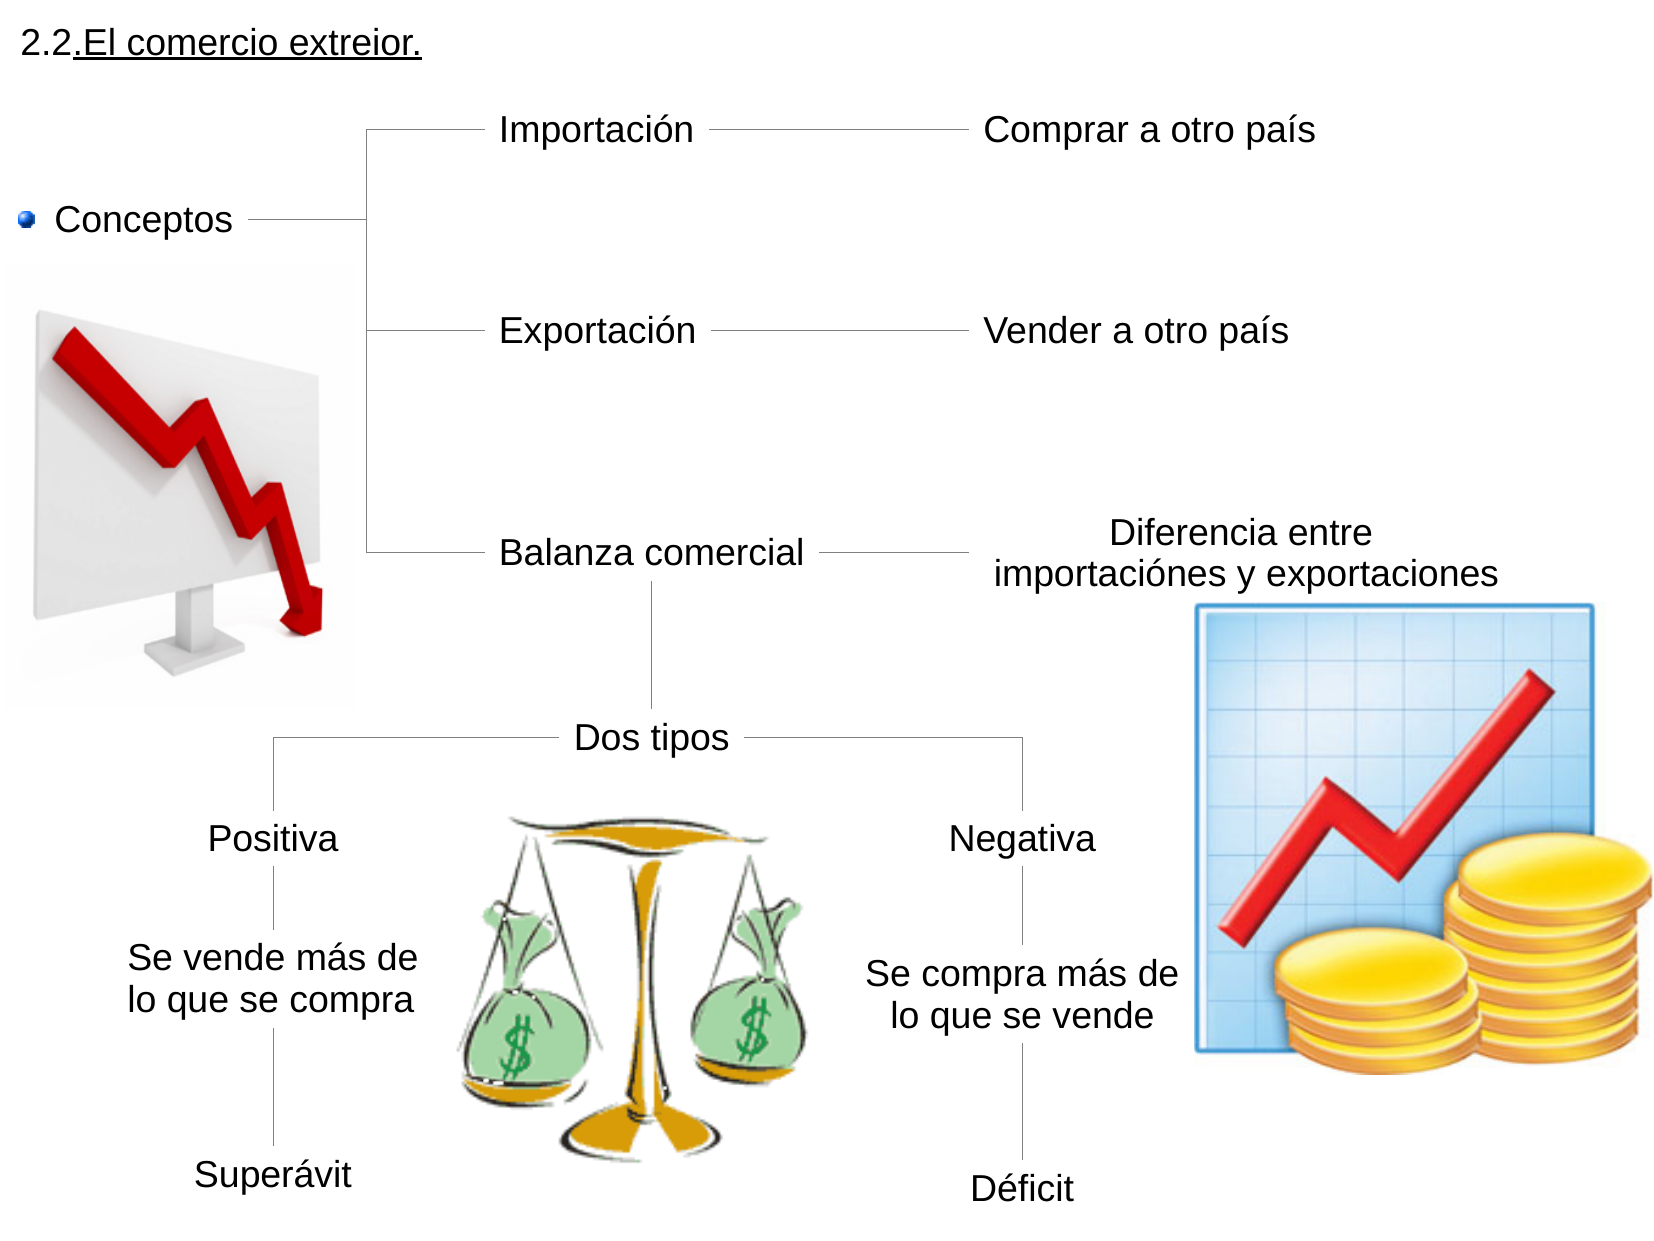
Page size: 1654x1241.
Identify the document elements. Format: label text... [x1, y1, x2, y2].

text_box Comprar a otro país [968, 101, 1332, 159]
text_box Se vende más de lo que se compra [112, 929, 434, 1029]
text_box Superávit [179, 1145, 367, 1203]
picture [443, 800, 840, 1191]
text_box Déficit [955, 1159, 1090, 1217]
text_box Negativa [933, 810, 1111, 867]
text_box Diferencia entre importaciónes y exportaciones [968, 503, 1514, 603]
text_box 2.2.El comercio extreior. [5, 14, 438, 71]
text_box Vender a otro país [968, 302, 1305, 360]
text_box Importación [484, 101, 710, 159]
text_box Balanza comercial [484, 524, 820, 582]
text_box Exportación [484, 302, 712, 360]
text_box Conceptos [4, 191, 249, 249]
picture [1194, 602, 1654, 1075]
text_box Positiva [192, 810, 354, 867]
picture [3, 263, 355, 709]
text_box Dos tipos [558, 708, 745, 766]
text_box Se compra más de lo que se vende [850, 944, 1194, 1044]
